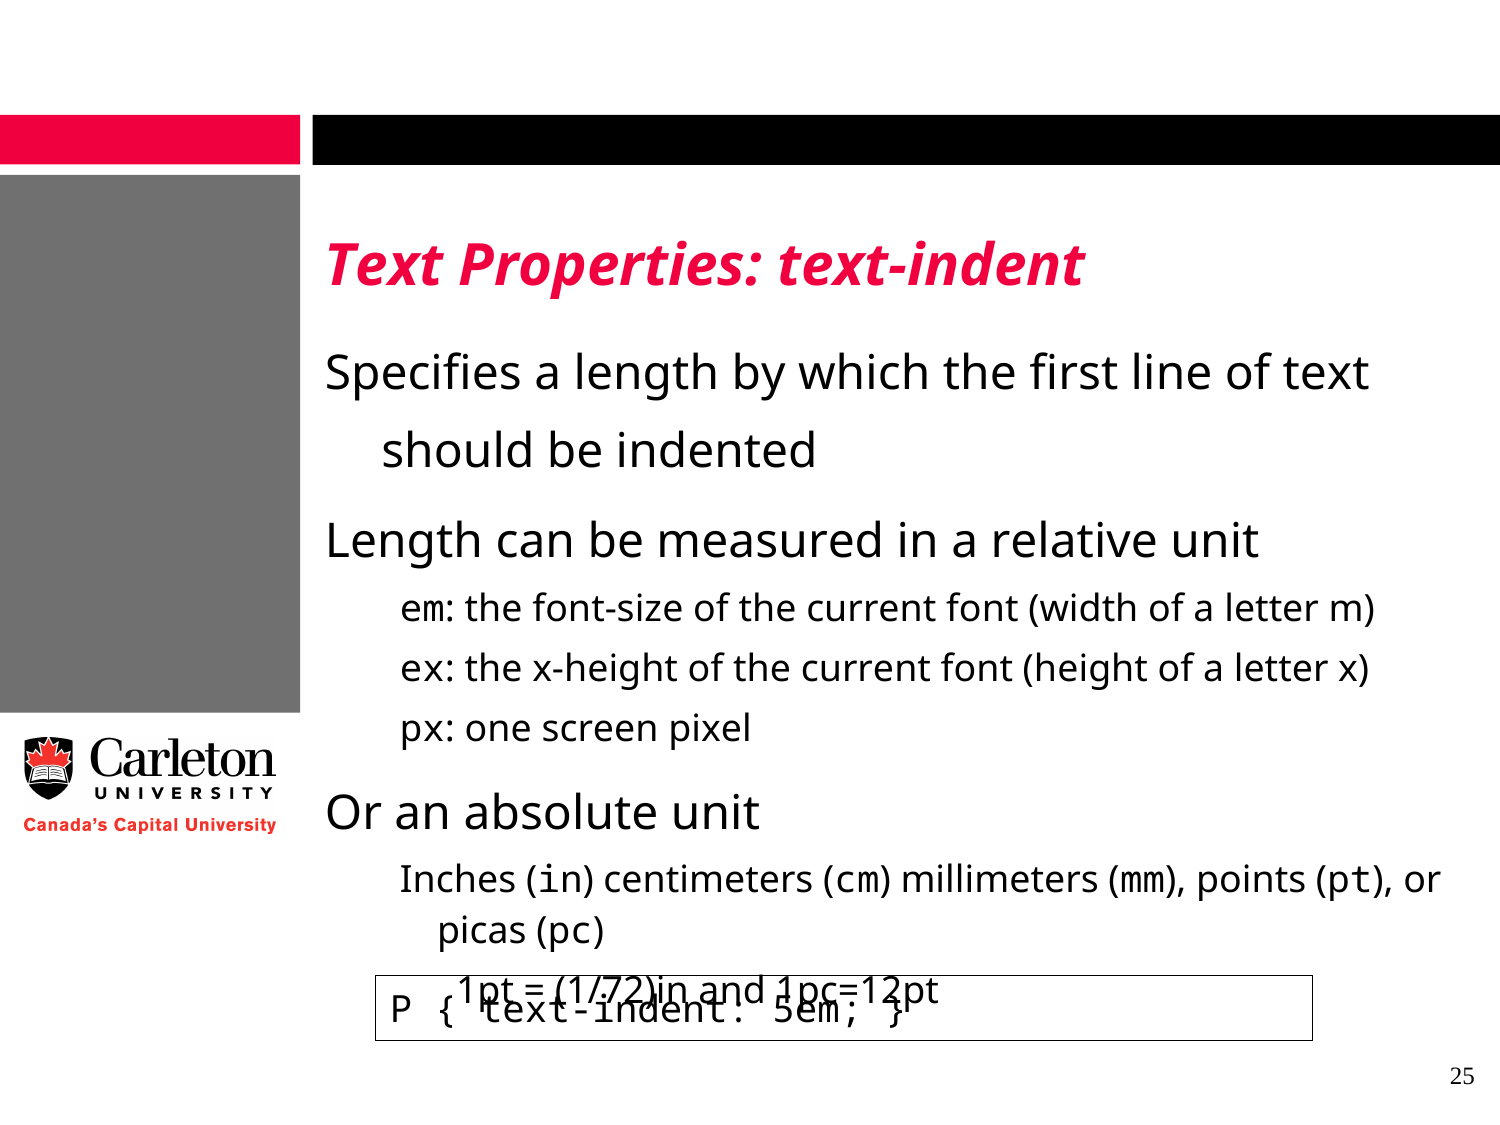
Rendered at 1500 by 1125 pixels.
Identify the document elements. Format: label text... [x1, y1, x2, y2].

title Text Properties: text-indent [324, 194, 1450, 324]
list Specifies a length by which the first line of text should be indented Length can be measured in a relative unit em: the font-size of the current font (width of a letter m) ex: the x-height of the current font (height of a letter x) px: one screen pixel Or an absolute unit Inches (in) centimeters (cm) millimeters (mm), points (pt), or picas (pc) 1pt = (1/72)in and 1pc=12pt [324, 324, 1450, 1036]
picture [24, 737, 276, 834]
text_box P { text-indent: 5em; } [375, 975, 1313, 1036]
